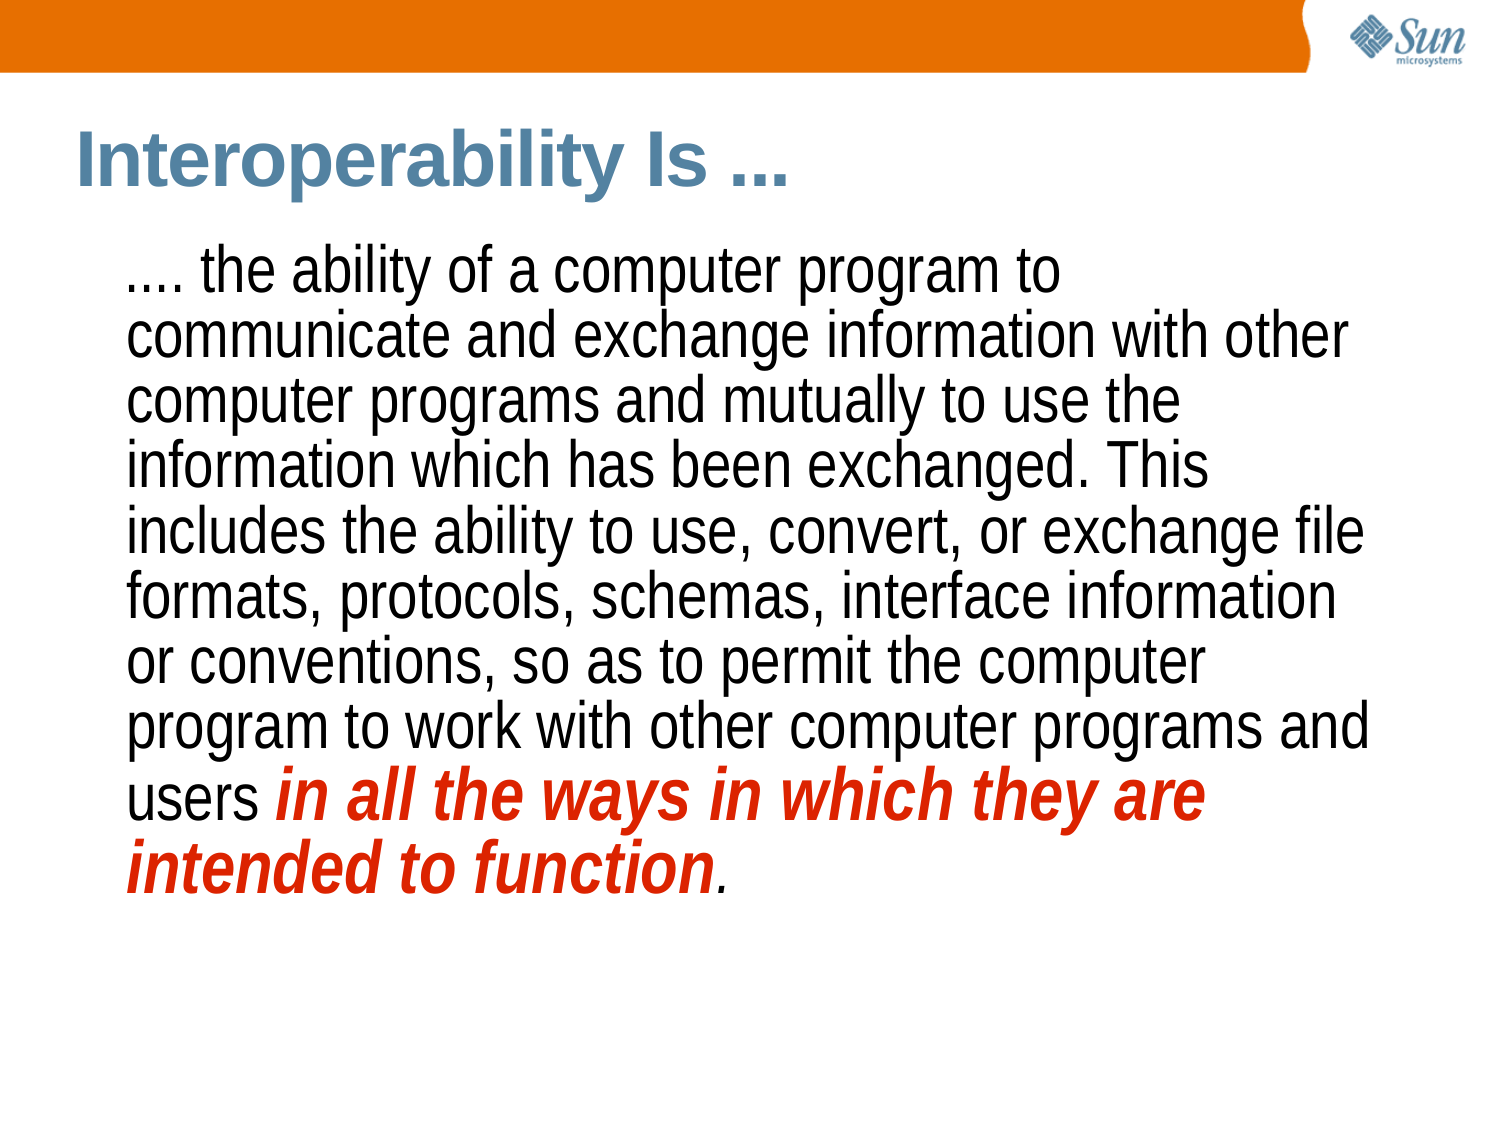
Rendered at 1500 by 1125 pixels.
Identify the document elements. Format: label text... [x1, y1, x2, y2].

list .... the ability of a computer program to communicate and exchange information with other computer programs and mutually to use the information which has been exchanged. This includes the ability to use, convert, or exchange file formats, protocols, schemas, interface information or conventions, so as to permit the computer program to work with other computer programs and users in all the ways in which they are intended to function. [55, 239, 1392, 1064]
title Interoperability Is ... [75, 122, 1438, 292]
picture [0, 0, 1500, 75]
